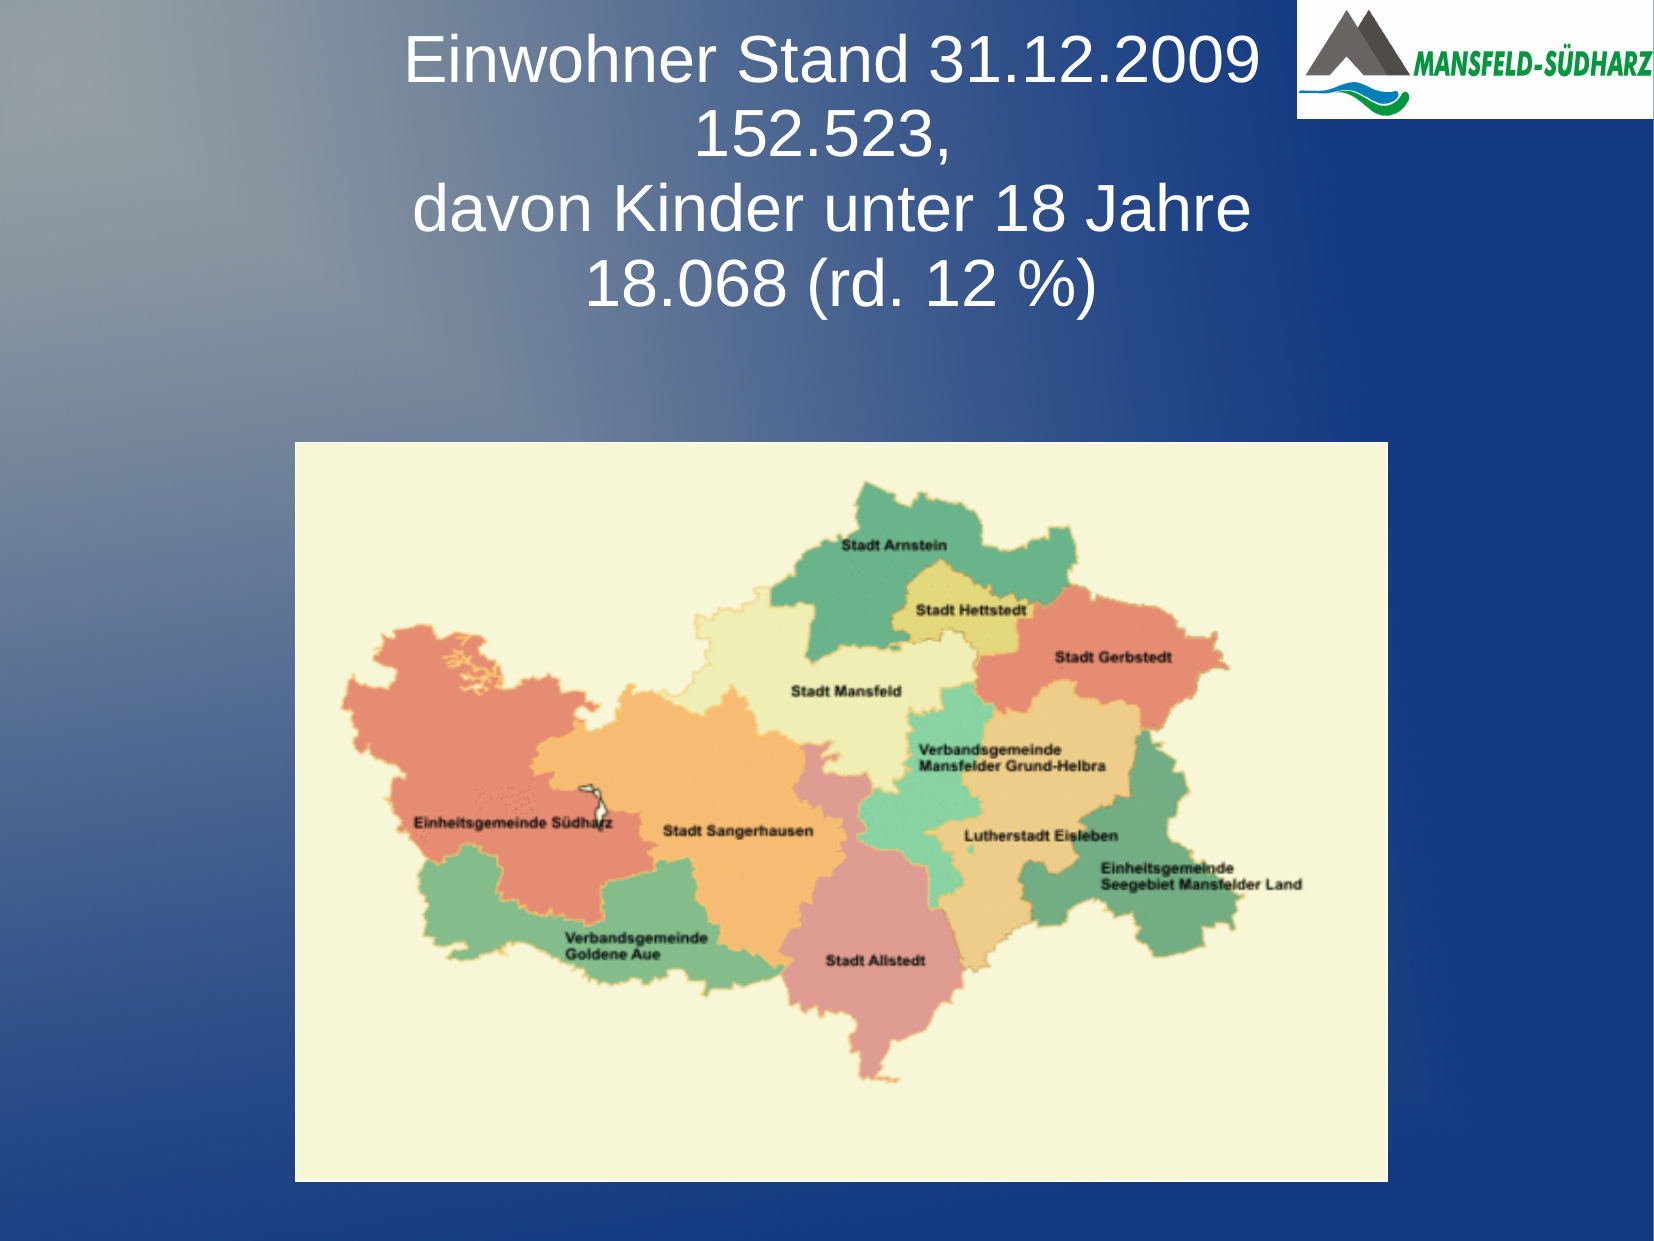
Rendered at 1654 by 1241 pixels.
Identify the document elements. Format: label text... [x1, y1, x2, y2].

picture [0, 0, 1654, 1241]
title Einwohner Stand 31.12.2009 152.523, davon Kinder unter 18 Jahre 18.068 (rd. 12 %) [88, 21, 1577, 526]
